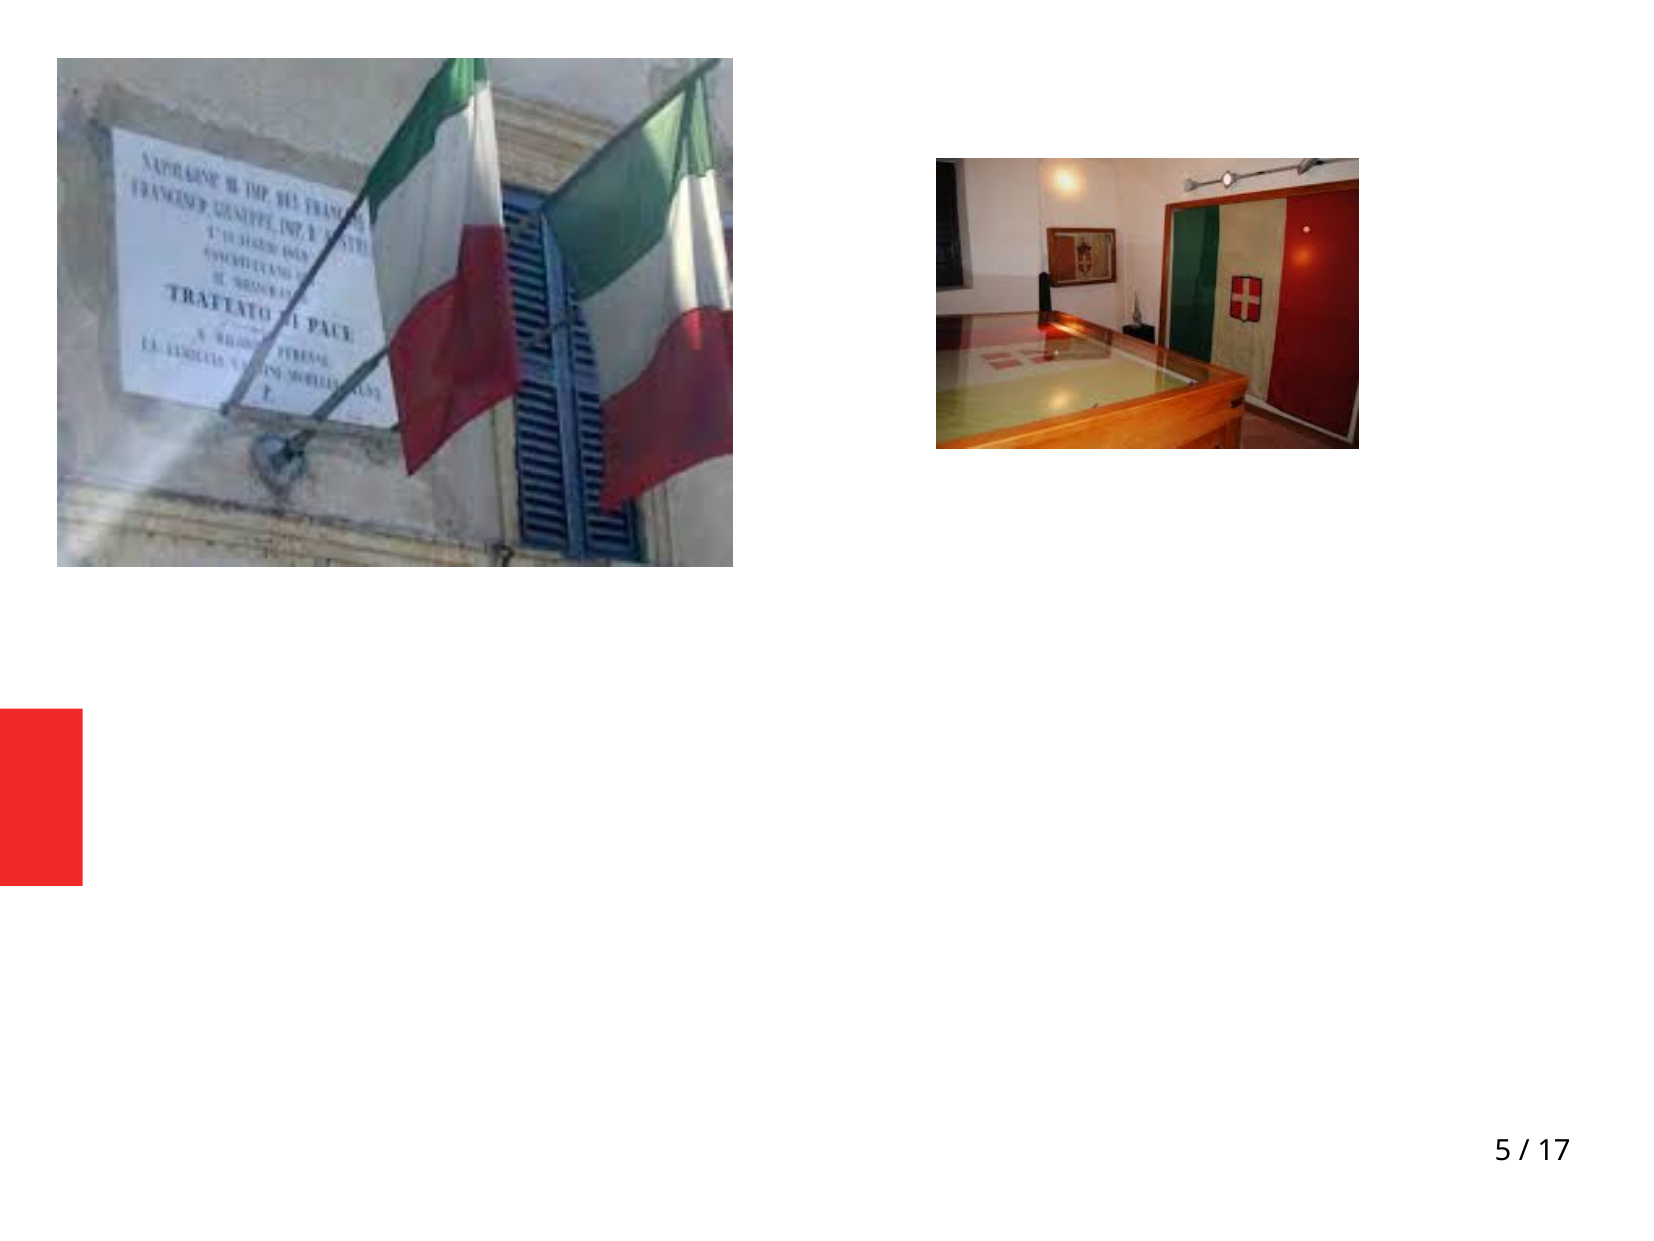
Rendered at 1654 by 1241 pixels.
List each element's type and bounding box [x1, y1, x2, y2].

picture [57, 58, 733, 567]
picture [936, 158, 1359, 449]
